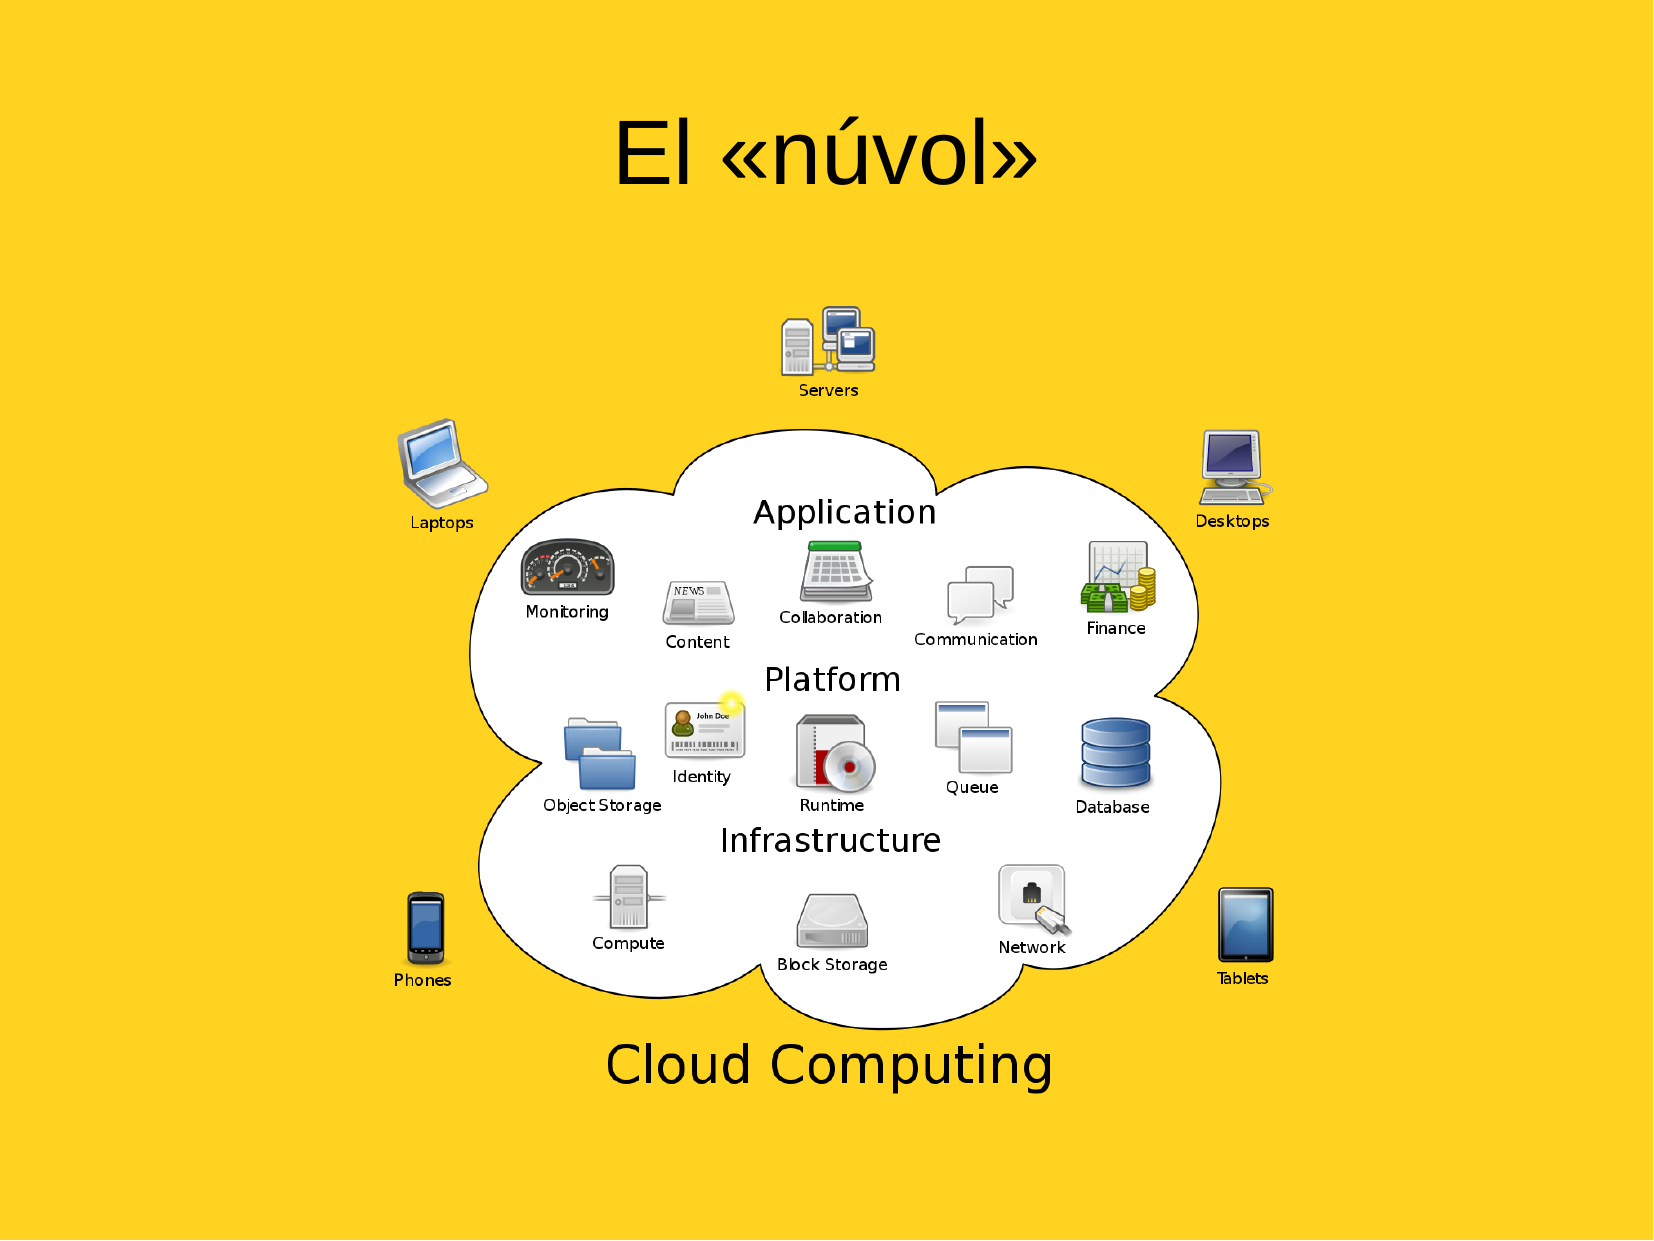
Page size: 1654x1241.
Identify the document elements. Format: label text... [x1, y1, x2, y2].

title El «núvol» [82, 49, 1571, 257]
picture [354, 265, 1314, 1134]
